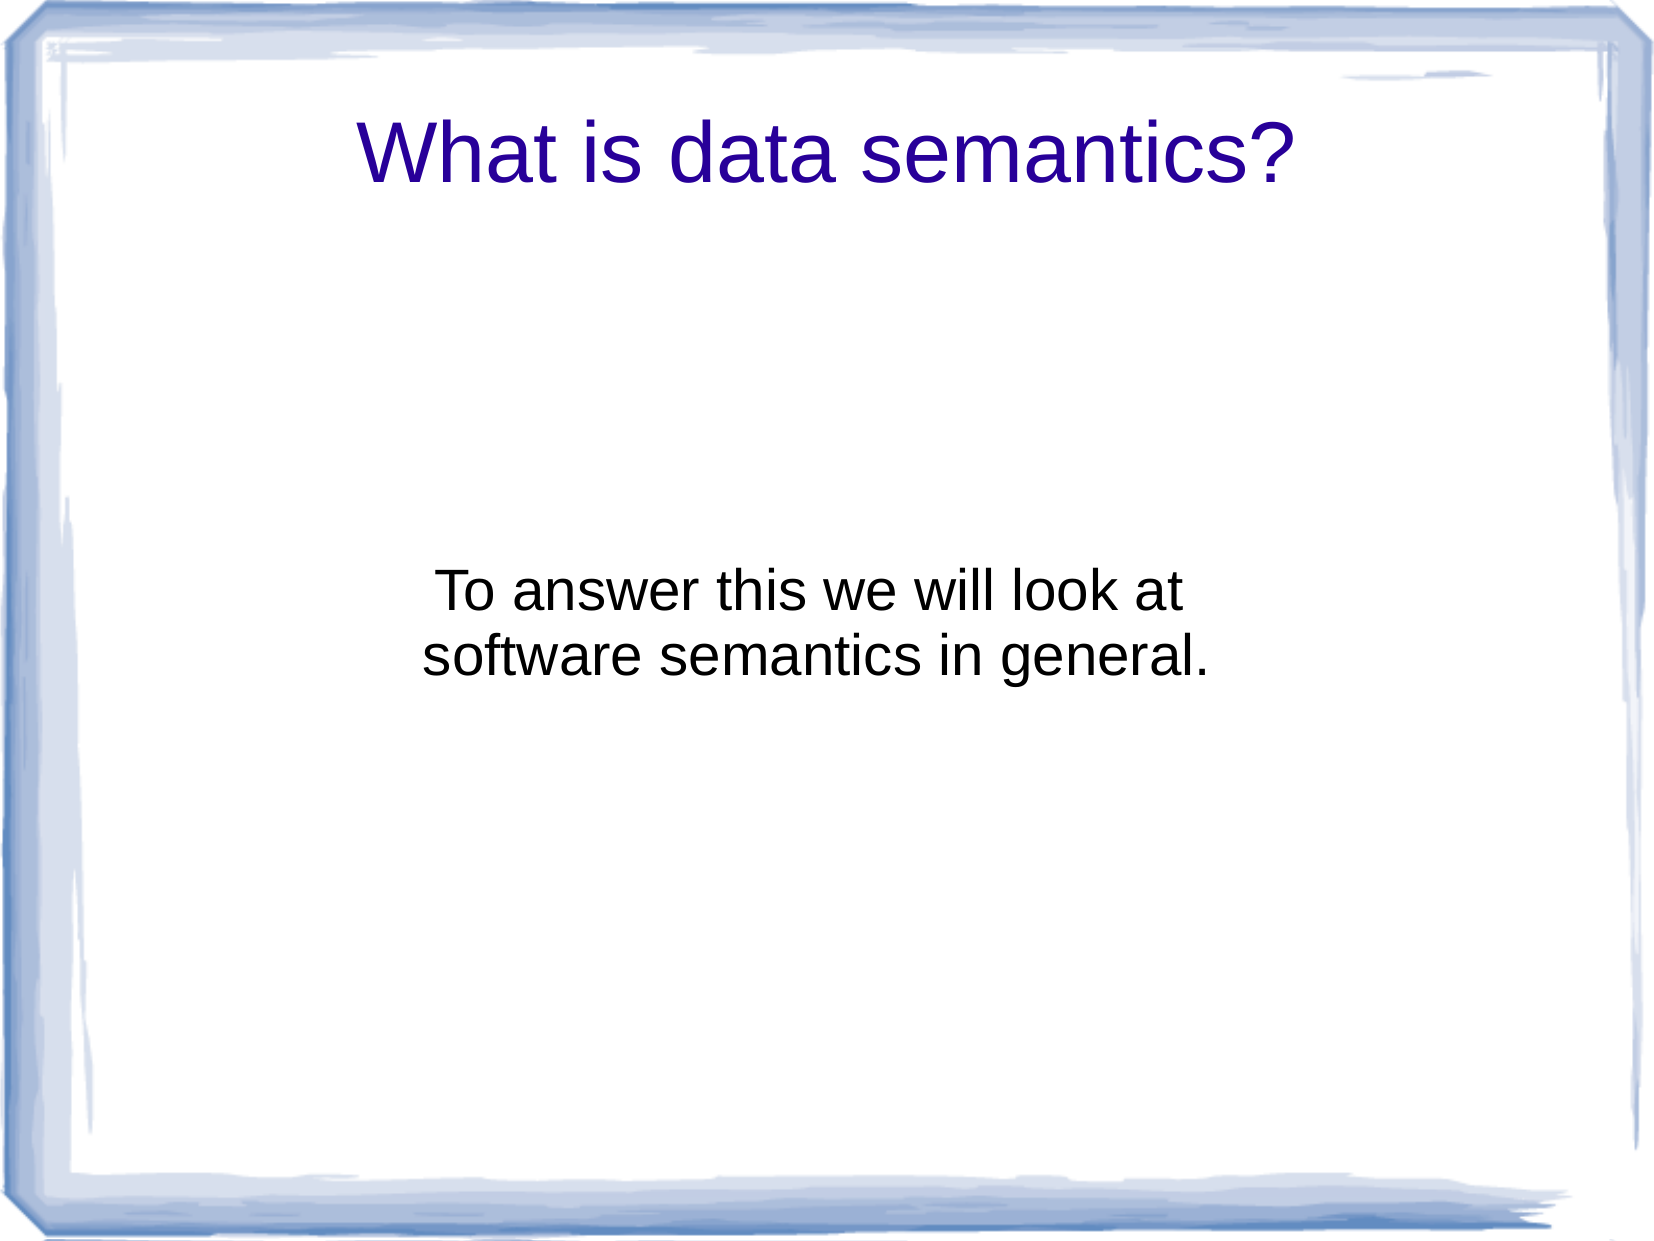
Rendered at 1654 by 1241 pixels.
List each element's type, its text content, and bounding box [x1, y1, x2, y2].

picture [0, 0, 1654, 1241]
text_box To answer this we will look at software semantics in general. [285, 495, 1351, 751]
title What is data semantics? [82, 49, 1571, 257]
